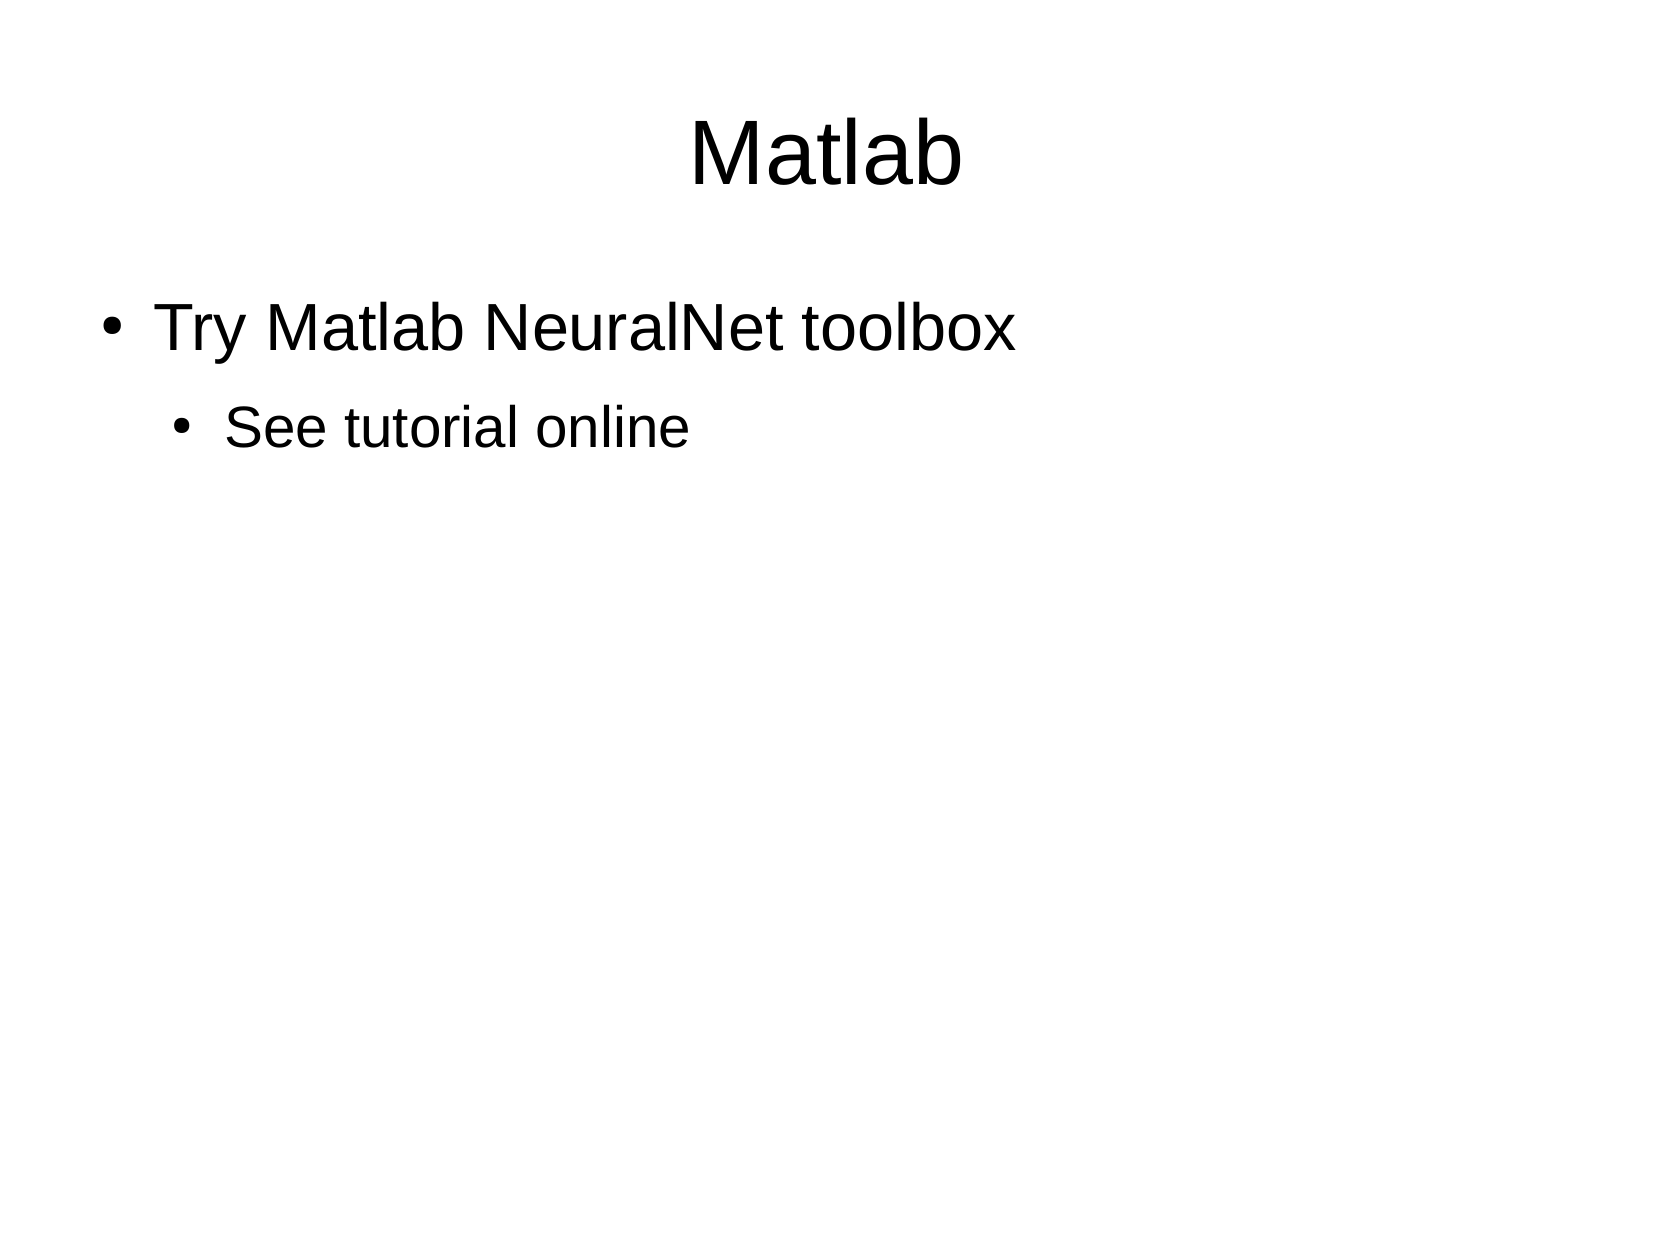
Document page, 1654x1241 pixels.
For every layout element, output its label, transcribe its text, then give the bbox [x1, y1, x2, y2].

title Matlab [82, 49, 1571, 257]
list Try Matlab NeuralNet toolbox See tutorial online [82, 290, 1571, 1109]
